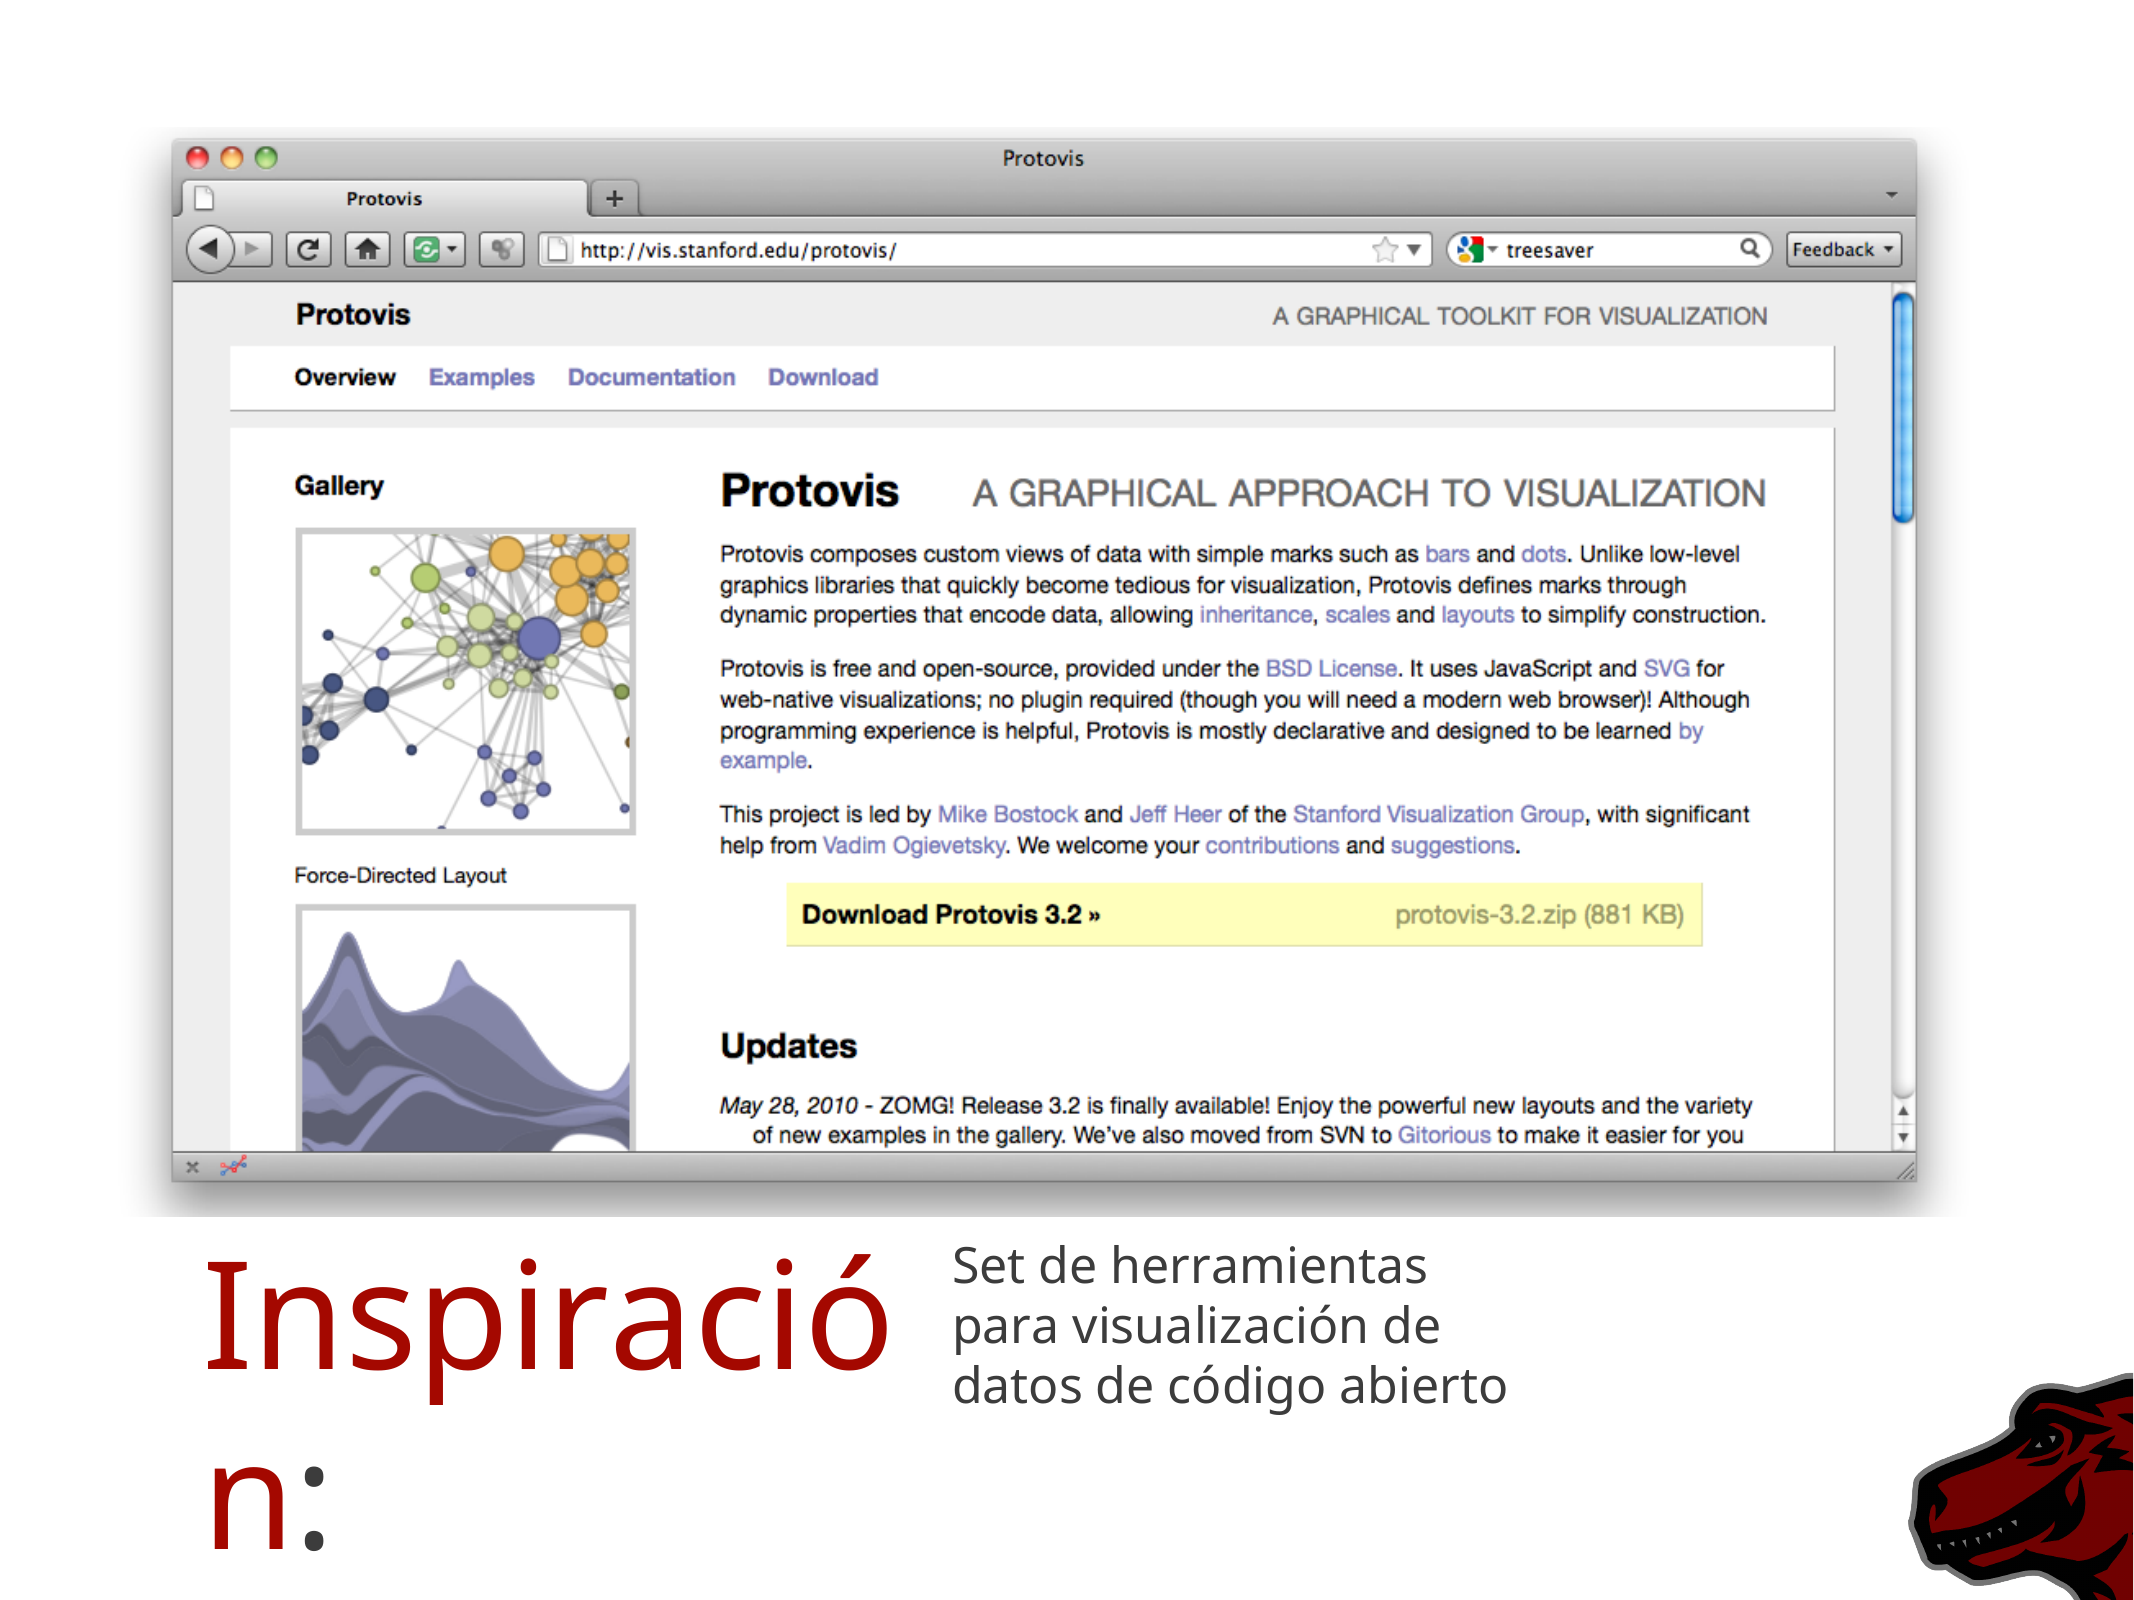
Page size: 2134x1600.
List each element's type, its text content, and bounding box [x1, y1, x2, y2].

text_box Set de herramientas para visualización de datos de código abierto [952, 1279, 1538, 1428]
text_box Inspiración: [202, 1237, 940, 1442]
picture [116, 127, 1983, 1217]
picture [1889, 1372, 2134, 1600]
